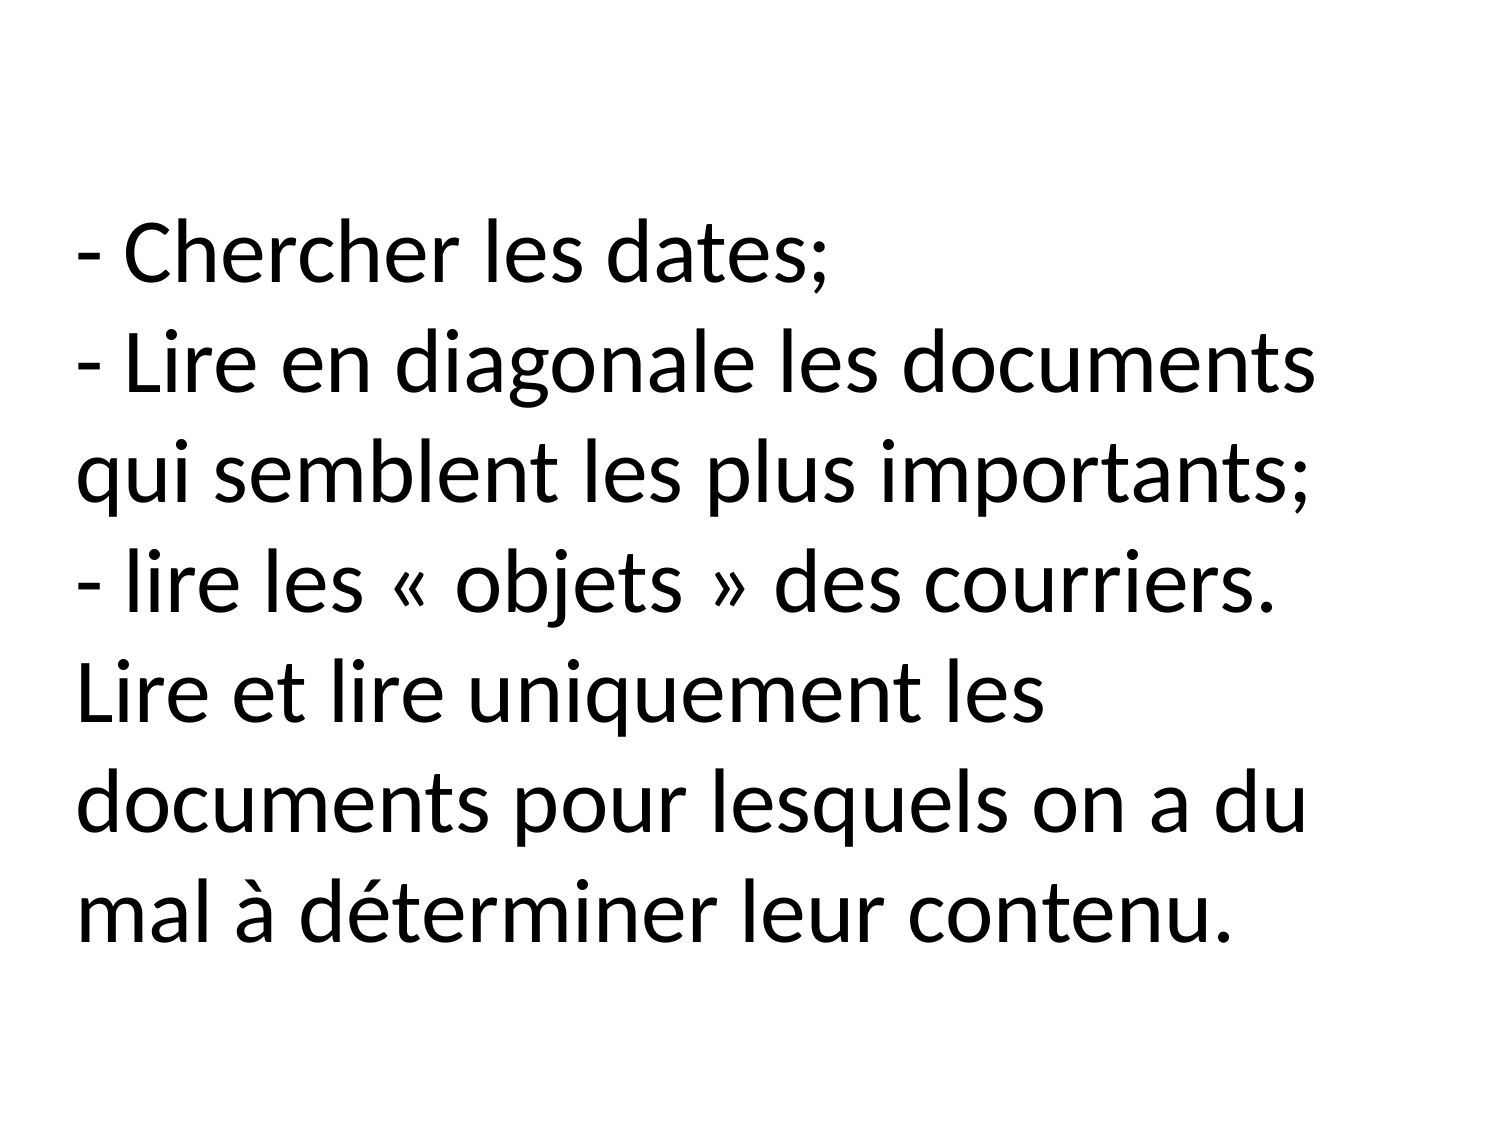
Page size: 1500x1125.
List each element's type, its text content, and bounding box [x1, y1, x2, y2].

title - Chercher les dates; - Lire en diagonale les documents qui semblent les plus importants; - lire les « objets » des courriers. Lire et lire uniquement les documents pour lesquels on a du mal à déterminer leur contenu. [75, 45, 1425, 1106]
